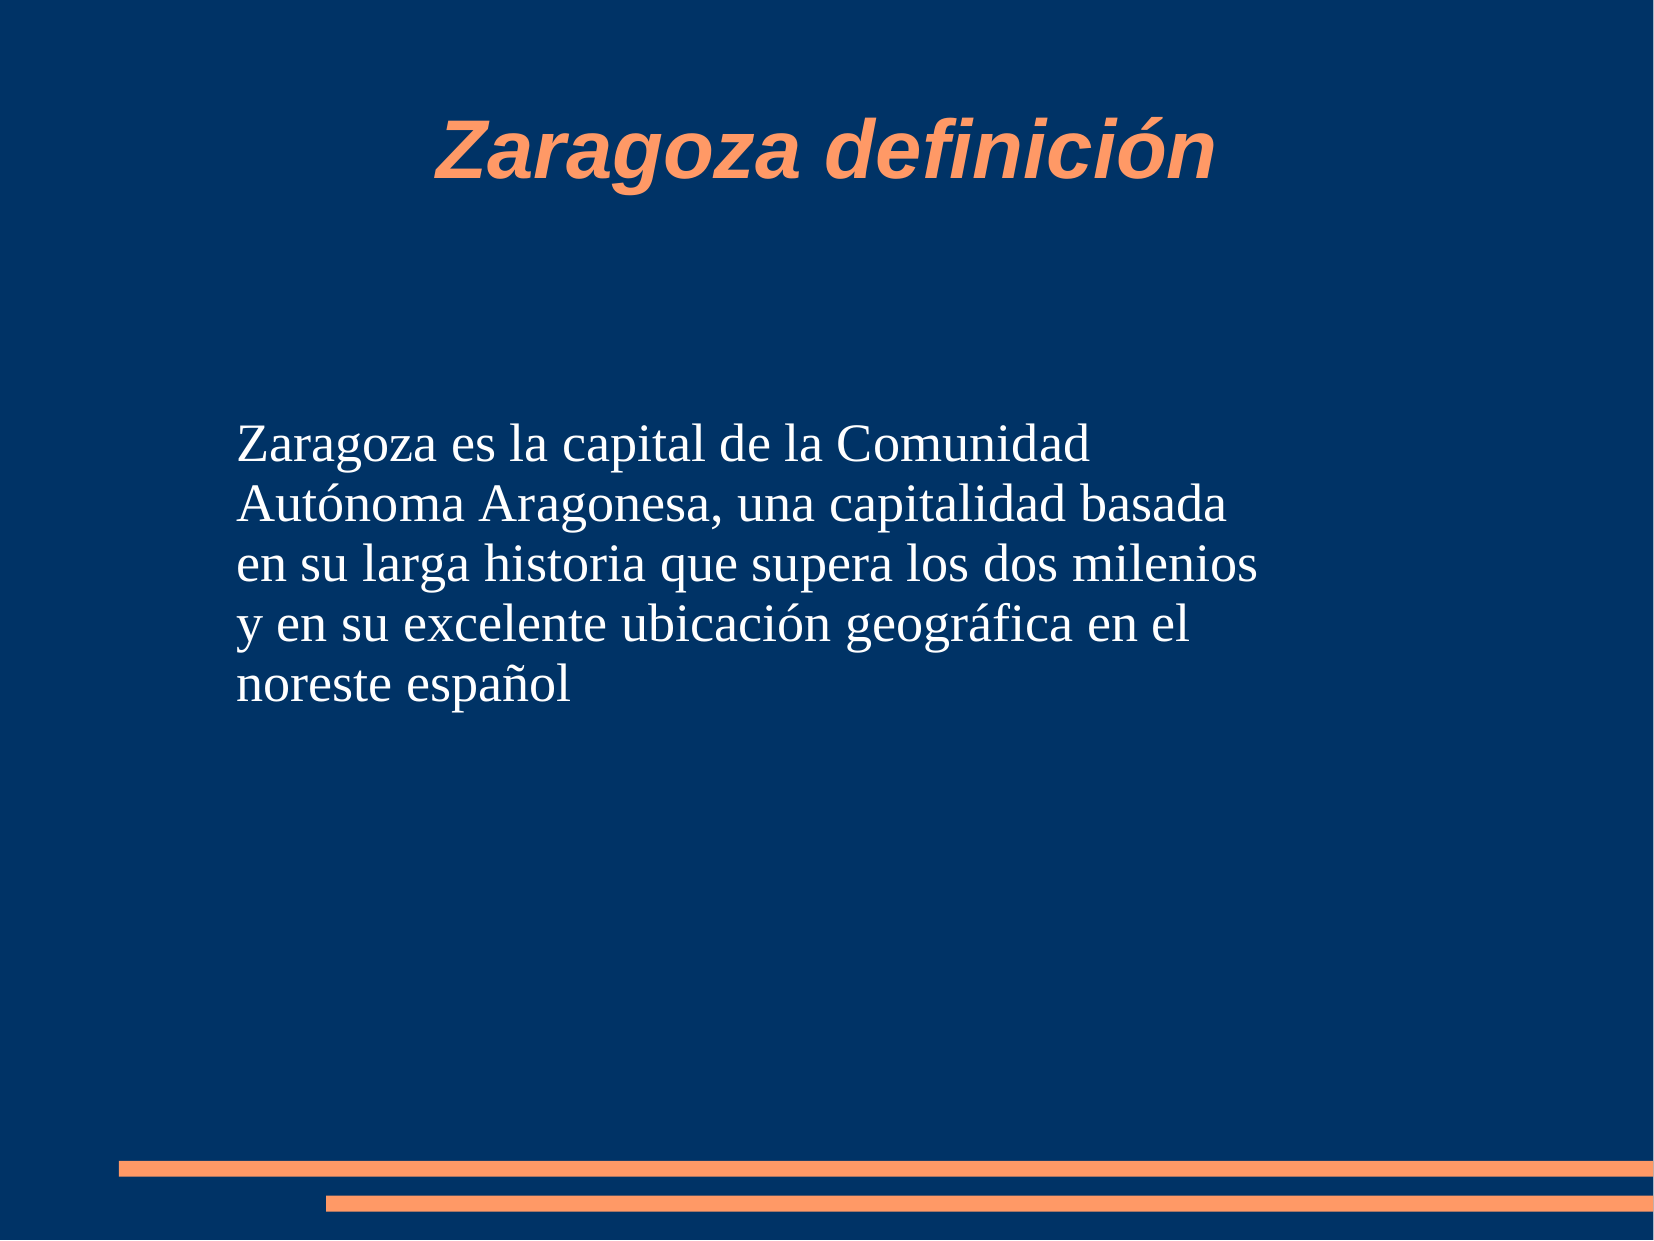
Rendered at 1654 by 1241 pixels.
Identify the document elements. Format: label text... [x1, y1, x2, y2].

title Zaragoza definición [121, 46, 1534, 254]
text_box Zaragoza es la capital de la Comunidad Autónoma Aragonesa, una capitalidad basada en su larga historia que supera los dos milenios y en su excelente ubicación geográfica en el noreste español [236, 413, 1270, 1004]
